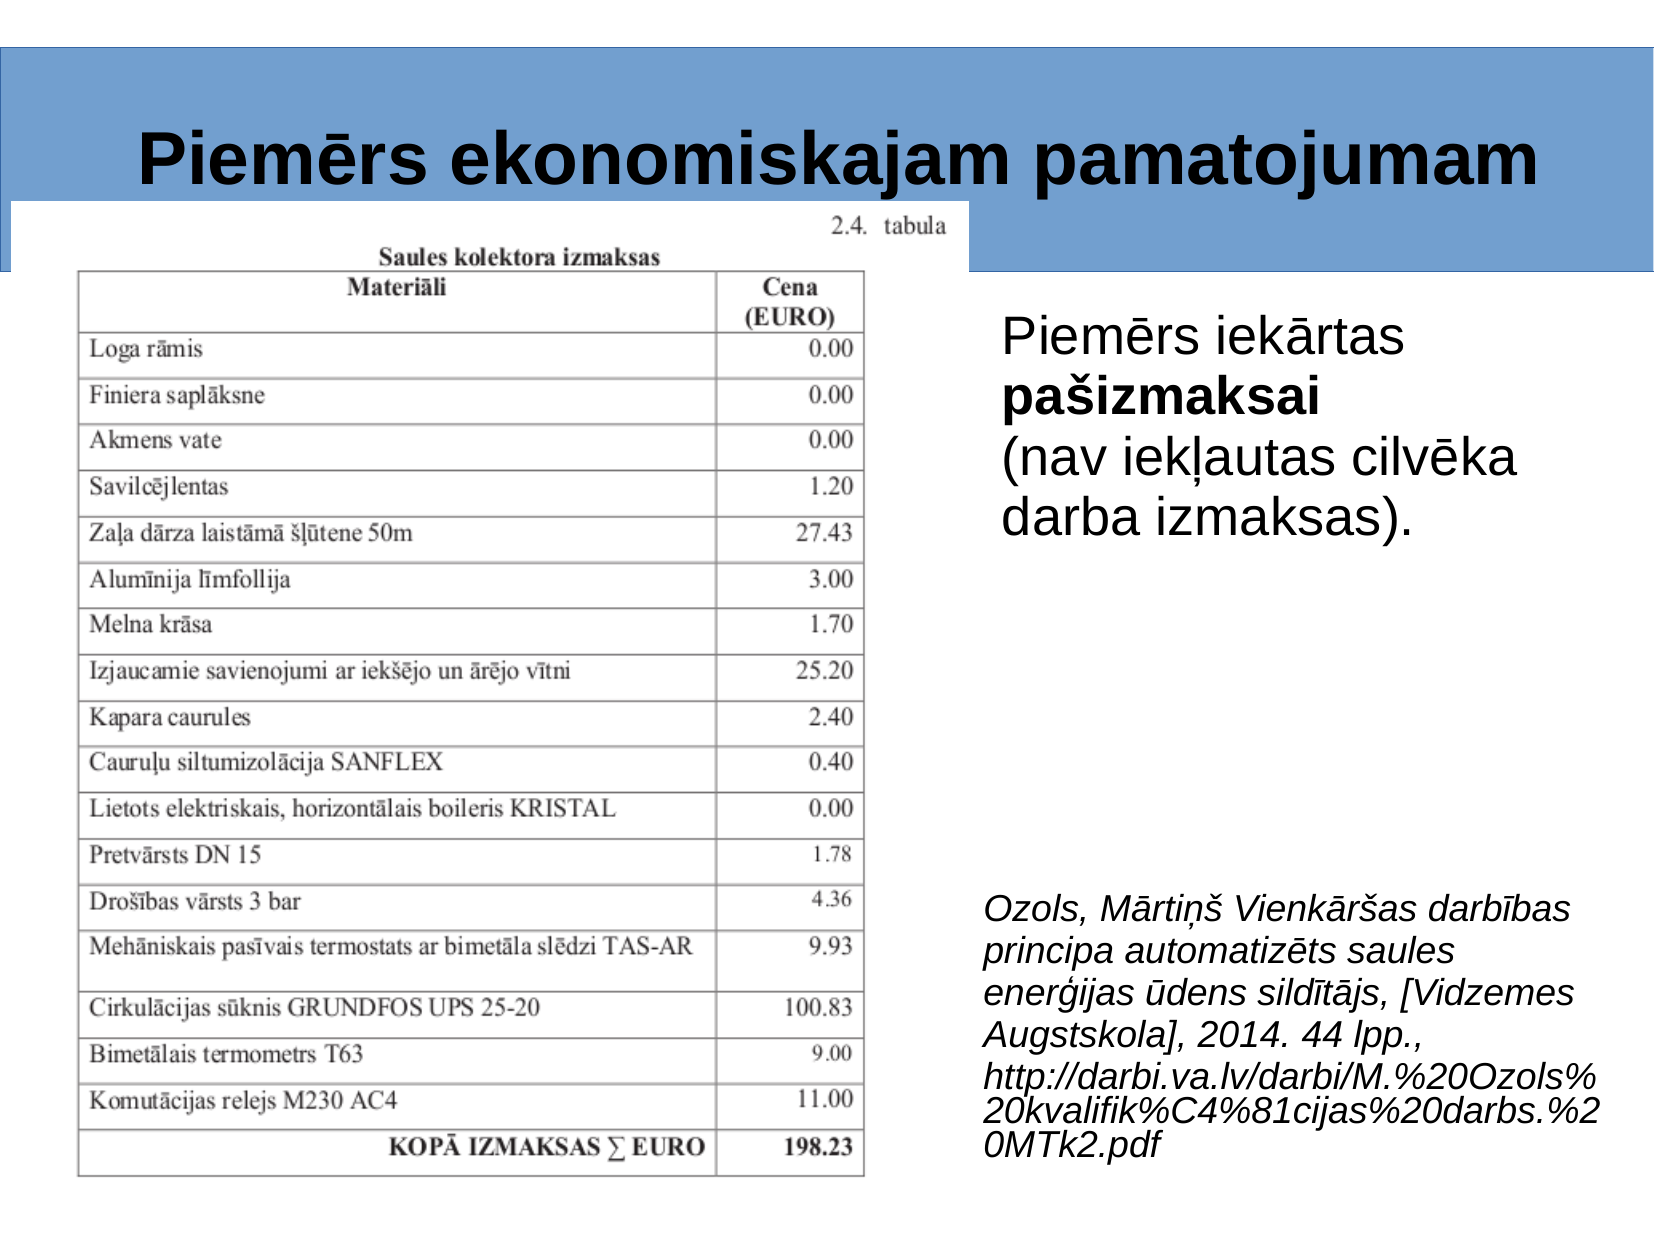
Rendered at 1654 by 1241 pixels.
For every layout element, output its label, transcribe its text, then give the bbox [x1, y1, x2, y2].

text_box Piemērs iekārtas pašizmaksai (nav iekļautas cilvēka darba izmaksas). [987, 297, 1534, 556]
title Piemērs ekonomiskajam pamatojumam [82, 49, 1571, 257]
text_box Ozols, Mārtiņš Vienkāršas darbības principa automatizēts saules enerģijas ūdens sildītājs, [Vidzemes Augstskola], 2014. 44 lpp., http://darbi.va.lv/darbi/M.%20Ozols%20kvalifik%C4%81cijas%20darbs.%20MTk2.pdf [969, 880, 1630, 1182]
picture [11, 201, 969, 1217]
text_box [0, 47, 1654, 272]
